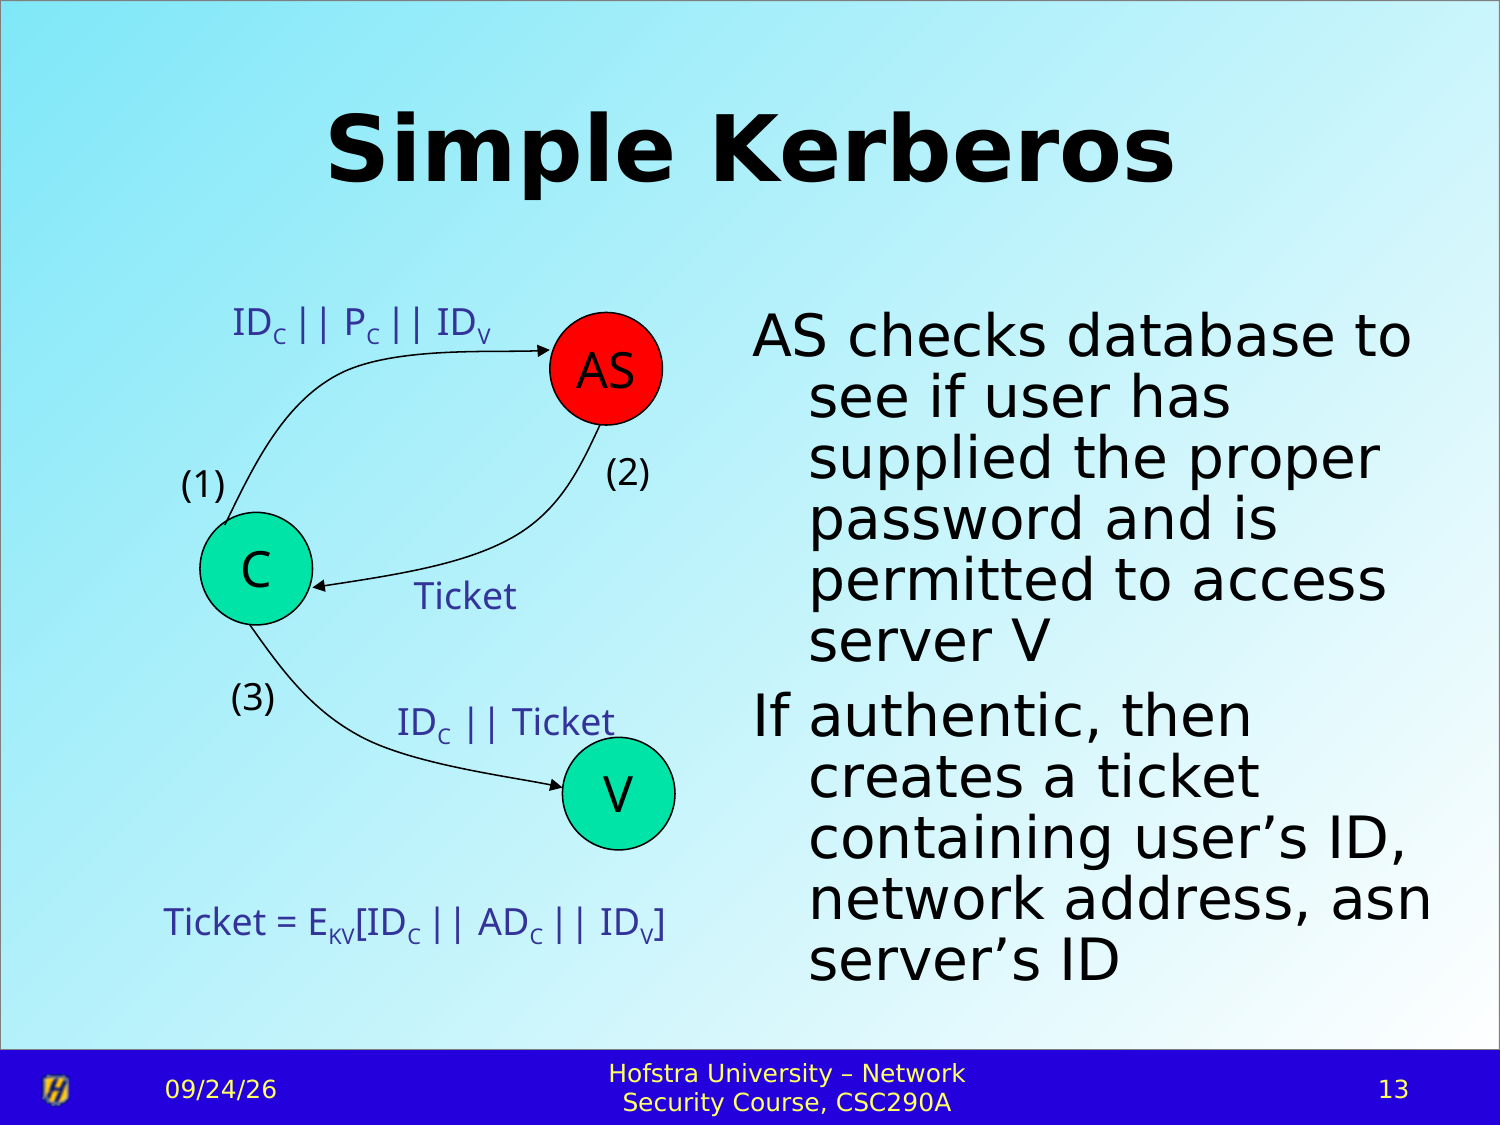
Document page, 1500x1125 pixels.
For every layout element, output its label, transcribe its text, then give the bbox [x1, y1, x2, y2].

text_box C [199, 512, 313, 625]
text_box (2) [591, 437, 675, 504]
text_box Ticket = EKV[IDC || ADC || IDV] [148, 887, 691, 959]
text_box V [562, 741, 676, 850]
text_box AS [549, 312, 663, 426]
text_box Ticket [398, 562, 542, 629]
text_box (3) [216, 662, 300, 729]
text_box IDC || Ticket [382, 687, 640, 759]
text_box (1) [166, 449, 250, 517]
picture [37, 1072, 76, 1110]
title Simple Kerberos [112, 84, 1391, 212]
list AS checks database to see if user has supplied the proper password and is permitted to access server V If authentic, then creates a ticket containing user’s ID, network address, asn server’s ID [737, 299, 1475, 1008]
text_box IDC || PC || IDV [217, 287, 516, 359]
